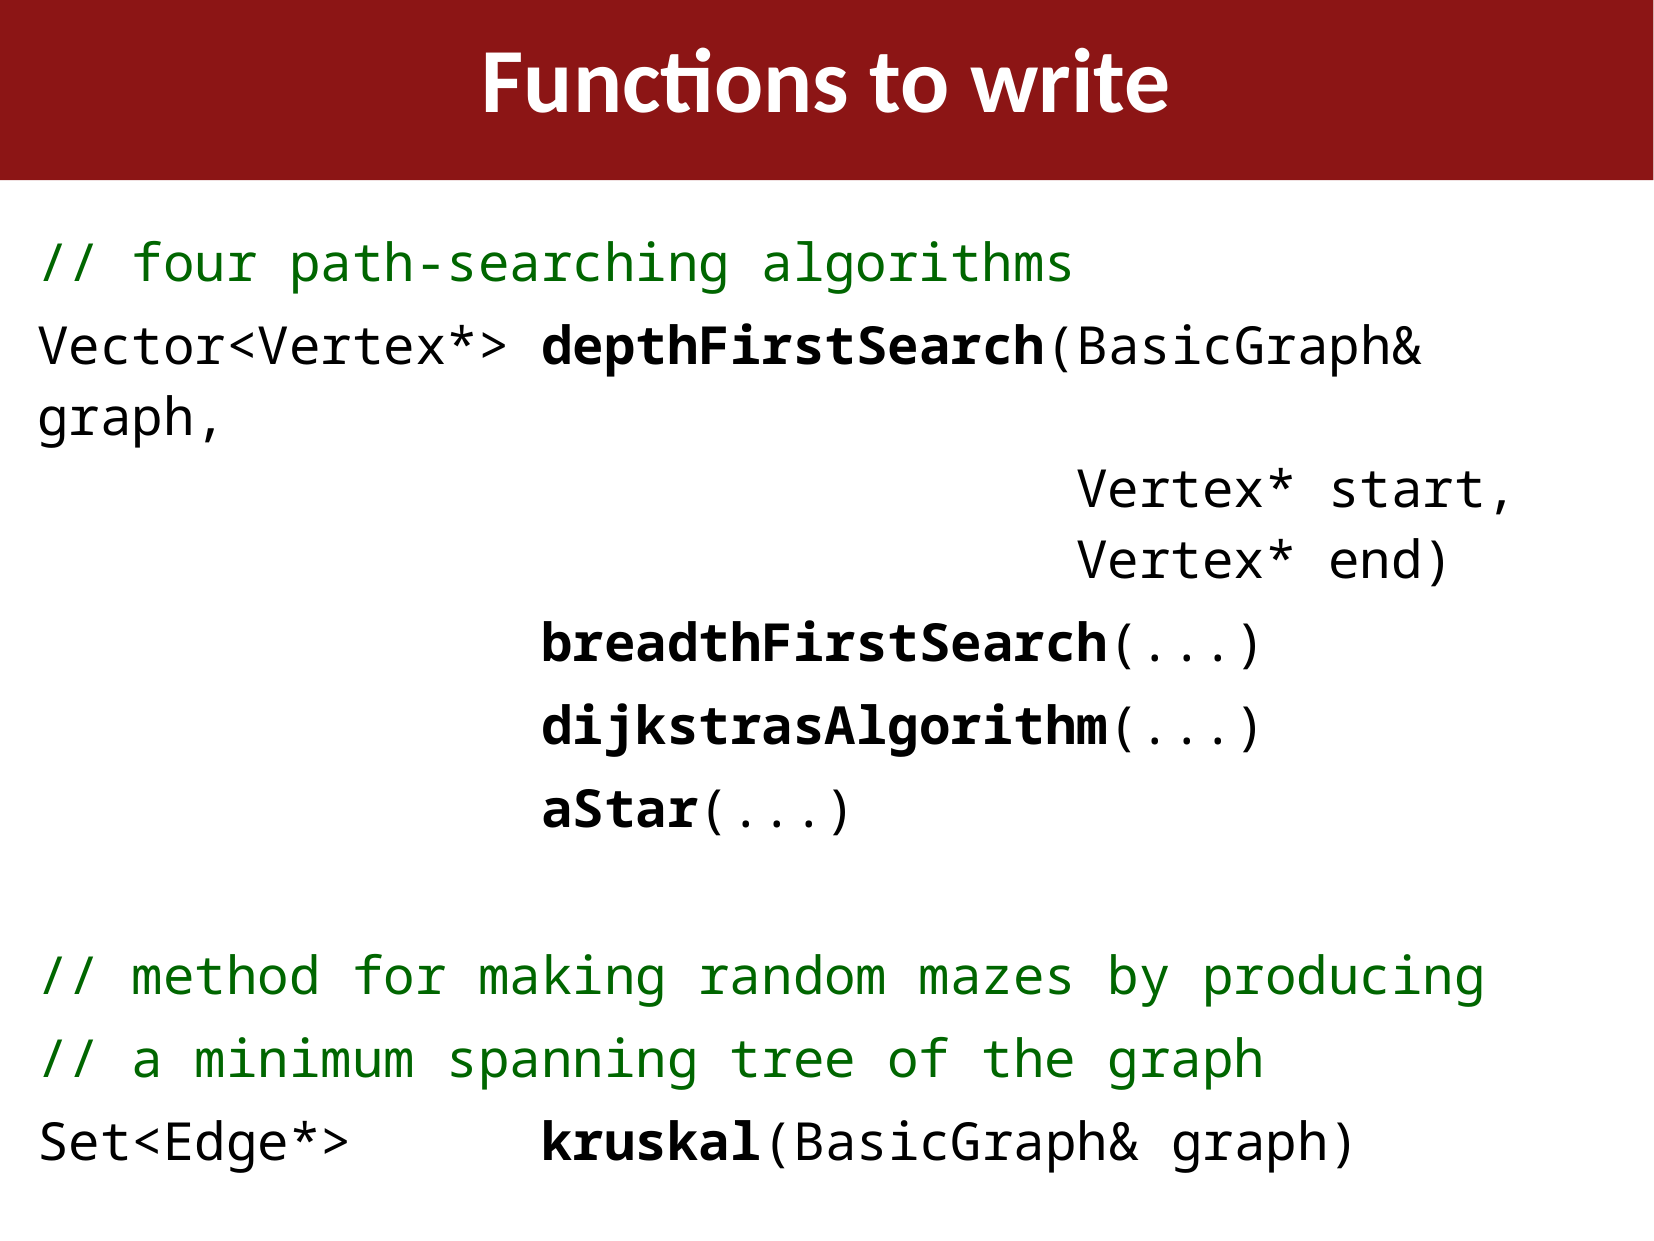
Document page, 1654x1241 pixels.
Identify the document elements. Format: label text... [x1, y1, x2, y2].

list // four path-searching algorithms Vector<Vertex*> depthFirstSearch(BasicGraph& graph, Vertex* start, Vertex* end) breadthFirstSearch(...) dijkstrasAlgorithm(...) aStar(...) // method for making random mazes by producing // a minimum spanning tree of the graph Set<Edge*> kruskal(BasicGraph& graph) [37, 225, 1636, 1186]
title Functions to write [0, 0, 1654, 181]
